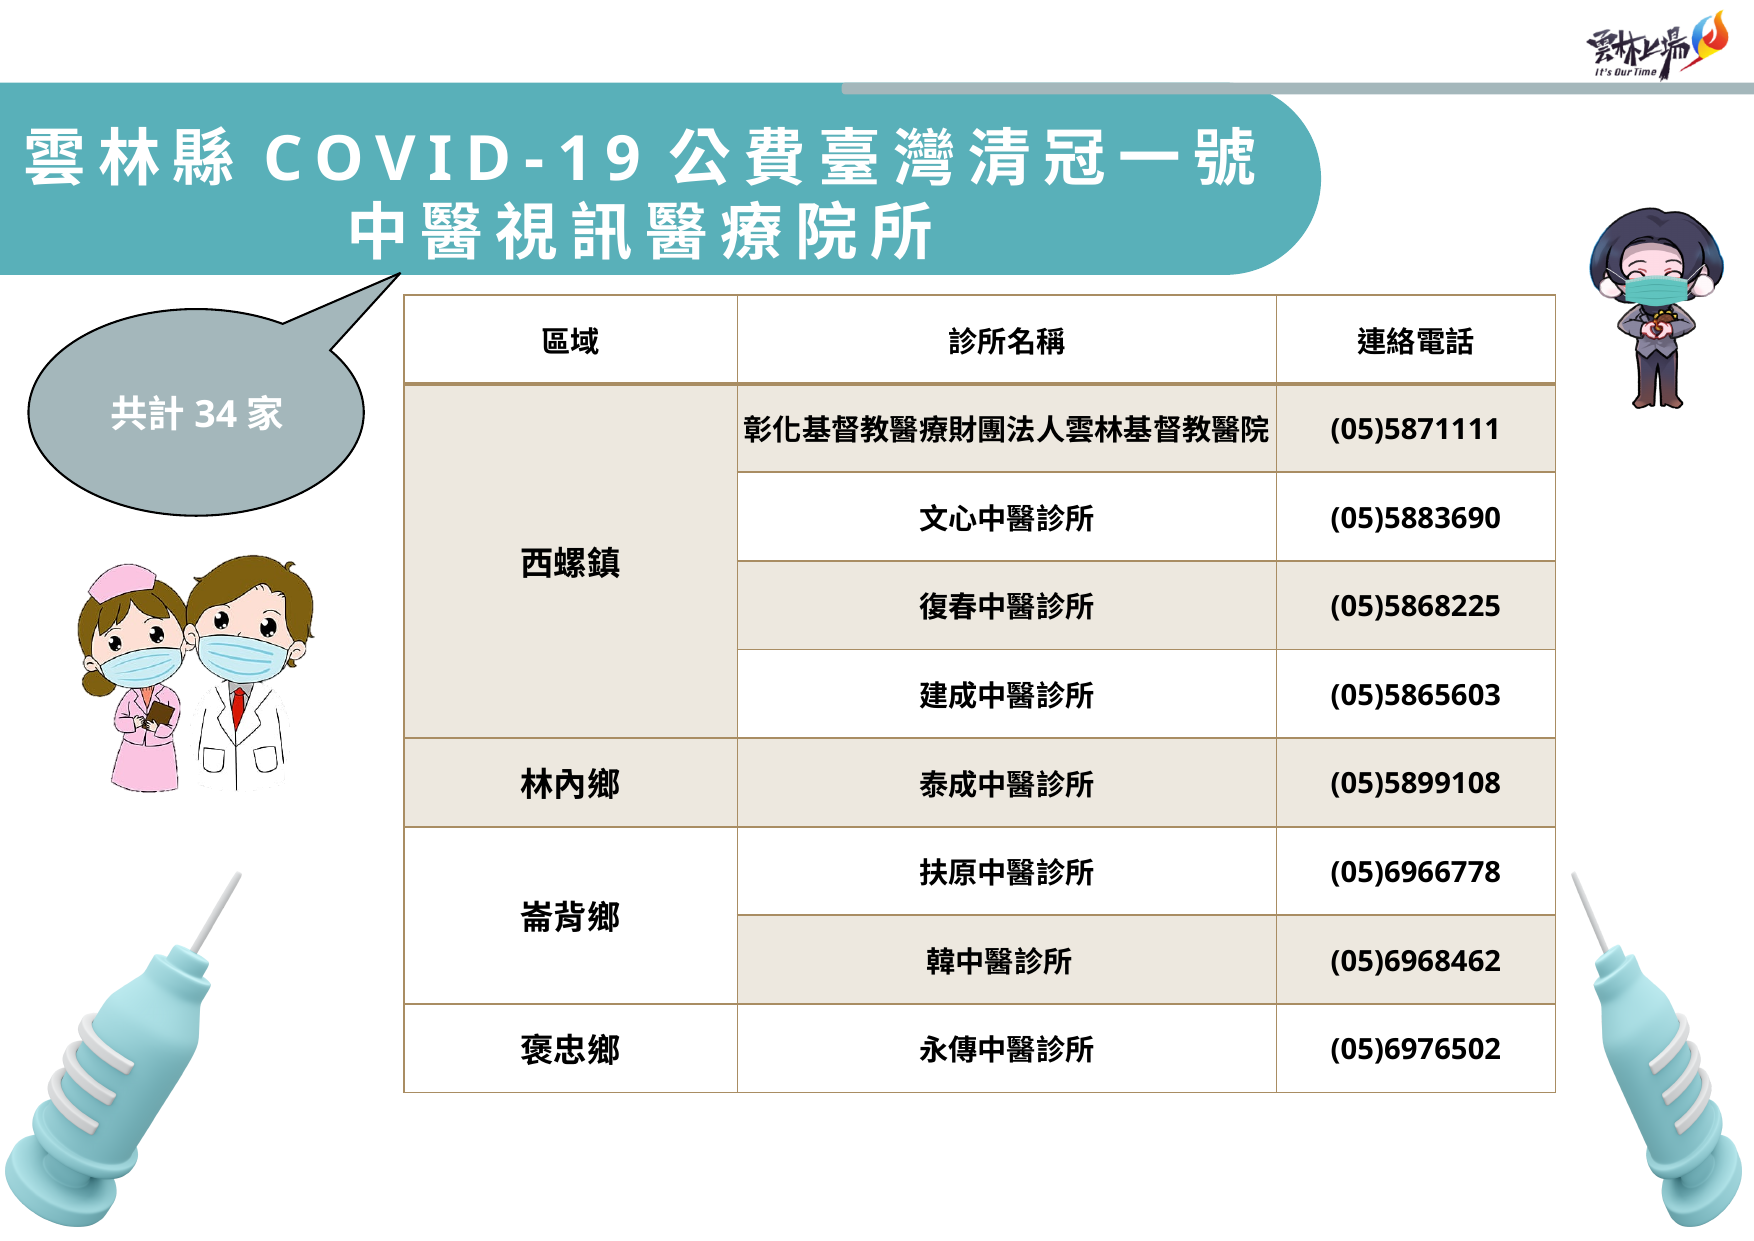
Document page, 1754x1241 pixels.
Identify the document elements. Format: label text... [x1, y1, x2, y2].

table_cell 褒忠鄉 [405, 1005, 737, 1092]
table_cell 韓中醫診所 [738, 916, 1276, 1003]
text_box 共計34家 [28, 272, 401, 516]
picture [66, 544, 326, 803]
table_cell 彰化基督教醫療財團法人雲林基督教醫院 [738, 386, 1276, 471]
table_cell 復春中醫診所 [738, 562, 1276, 649]
picture [5, 871, 242, 1227]
picture [1588, 205, 1725, 413]
text_box [0, 82, 1754, 275]
table_header 區域 [405, 296, 737, 382]
table_cell (05)6966778 [1277, 828, 1555, 914]
table_cell (05)5871111 [1277, 386, 1555, 471]
table_cell (05)5899108 [1277, 739, 1555, 826]
picture [1580, 6, 1733, 85]
table_cell (05)5868225 [1277, 562, 1555, 649]
table_cell (05)6968462 [1277, 916, 1555, 1003]
table_header 連絡電話 [1277, 296, 1555, 382]
table_cell 建成中醫診所 [738, 650, 1276, 737]
table_cell (05)5865603 [1277, 650, 1555, 737]
table_cell (05)5883690 [1277, 473, 1555, 560]
table_cell (05)6976502 [1277, 1005, 1555, 1092]
table_cell 文心中醫診所 [738, 473, 1276, 560]
text_box 雲林縣COVID-19公費臺灣清冠一號 中醫視訊醫療院所 [5, 110, 1275, 275]
table_cell 扶原中醫診所 [738, 828, 1276, 914]
table_header 診所名稱 [738, 296, 1276, 382]
table_cell 崙背鄉 [405, 828, 737, 1003]
table_cell 永傳中醫診所 [738, 1005, 1276, 1092]
table_cell 西螺鎮 [405, 386, 737, 737]
picture [1571, 871, 1742, 1227]
table_cell 林內鄉 [405, 739, 737, 826]
table_cell 泰成中醫診所 [738, 739, 1276, 826]
